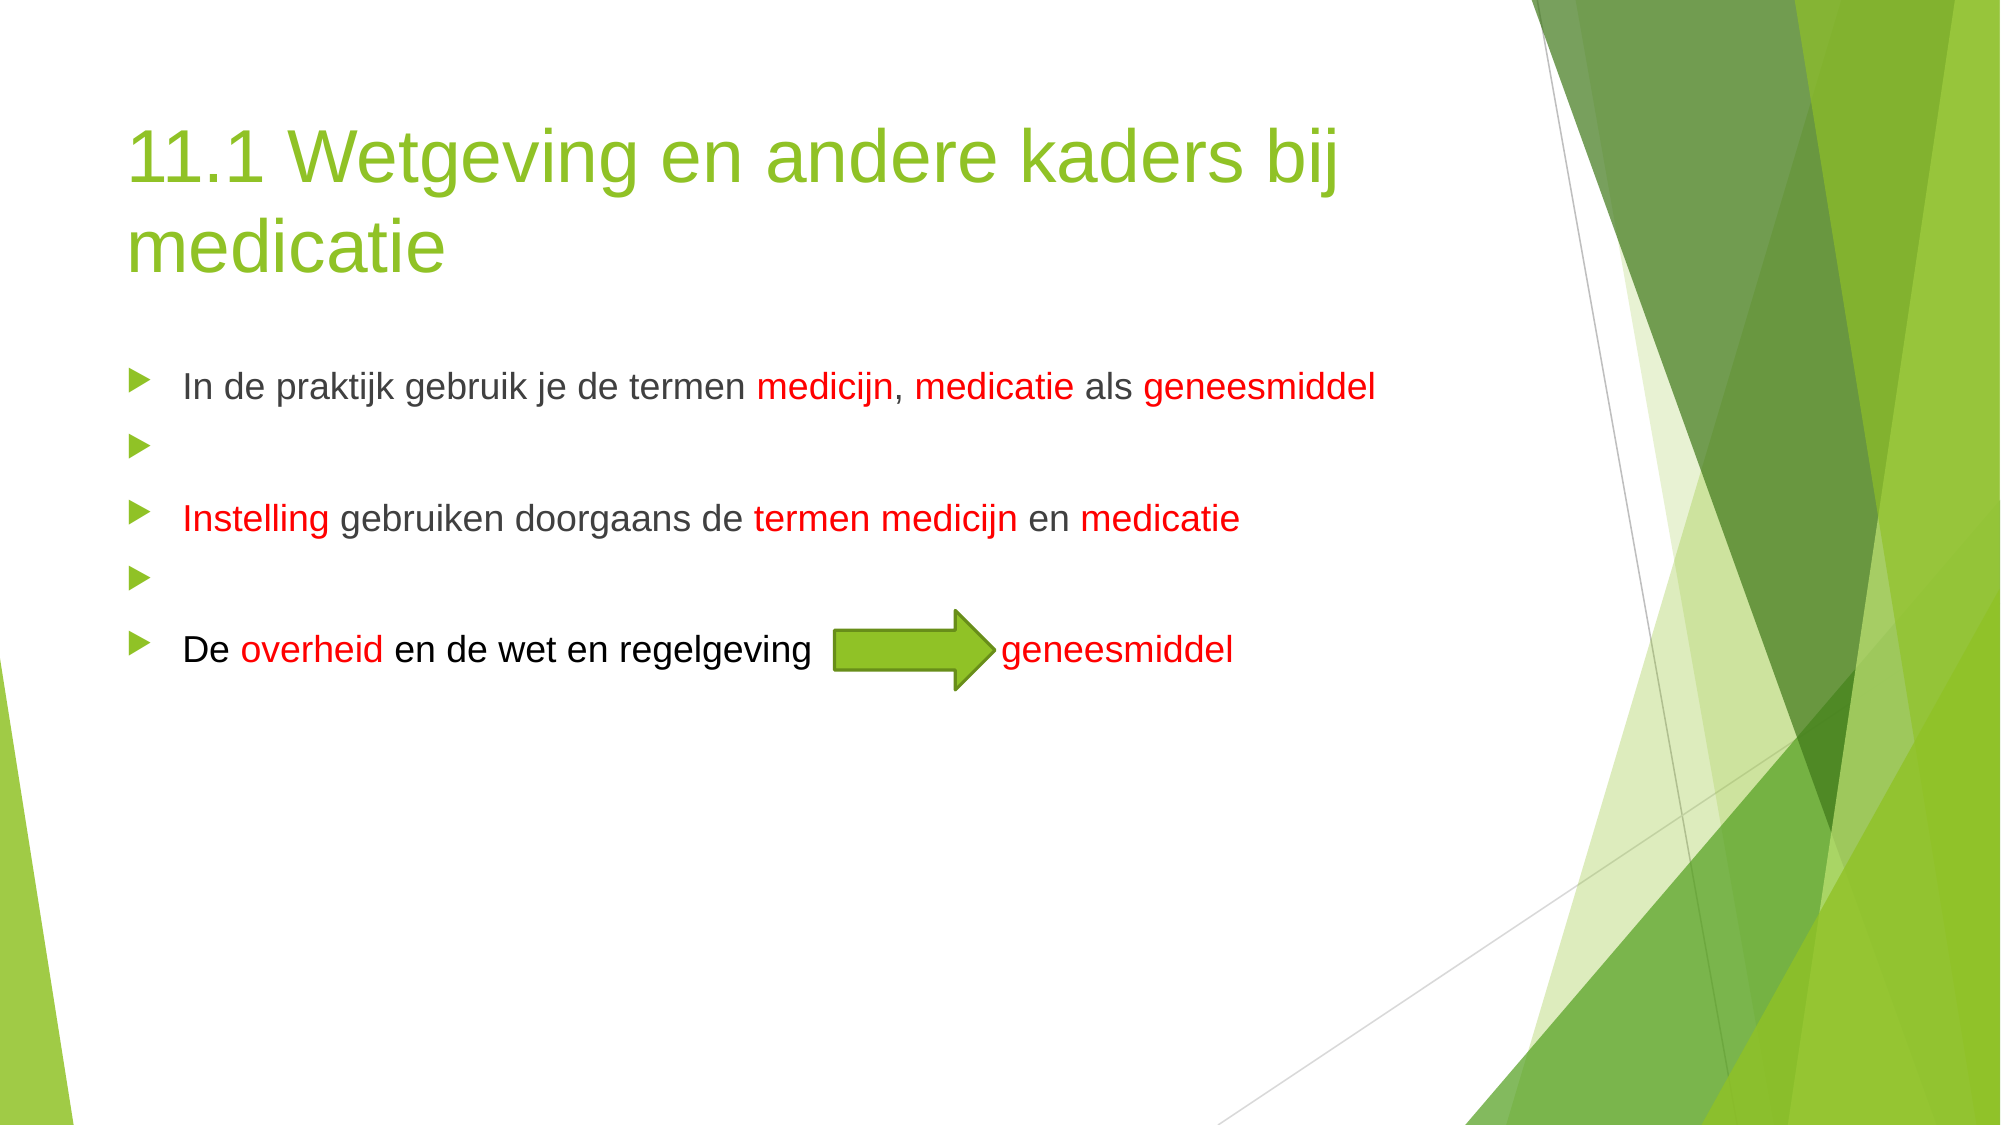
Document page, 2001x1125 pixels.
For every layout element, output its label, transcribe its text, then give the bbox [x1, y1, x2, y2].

text_box [834, 610, 996, 690]
title 11.1 Wetgeving en andere kaders bij medicatie [111, 99, 1522, 317]
list In de praktijk gebruik je de termen medicijn, medicatie als geneesmiddel Instelling gebruiken doorgaans de termen medicijn en medicatie De overheid en de wet en regelgeving geneesmiddel [111, 354, 1522, 992]
